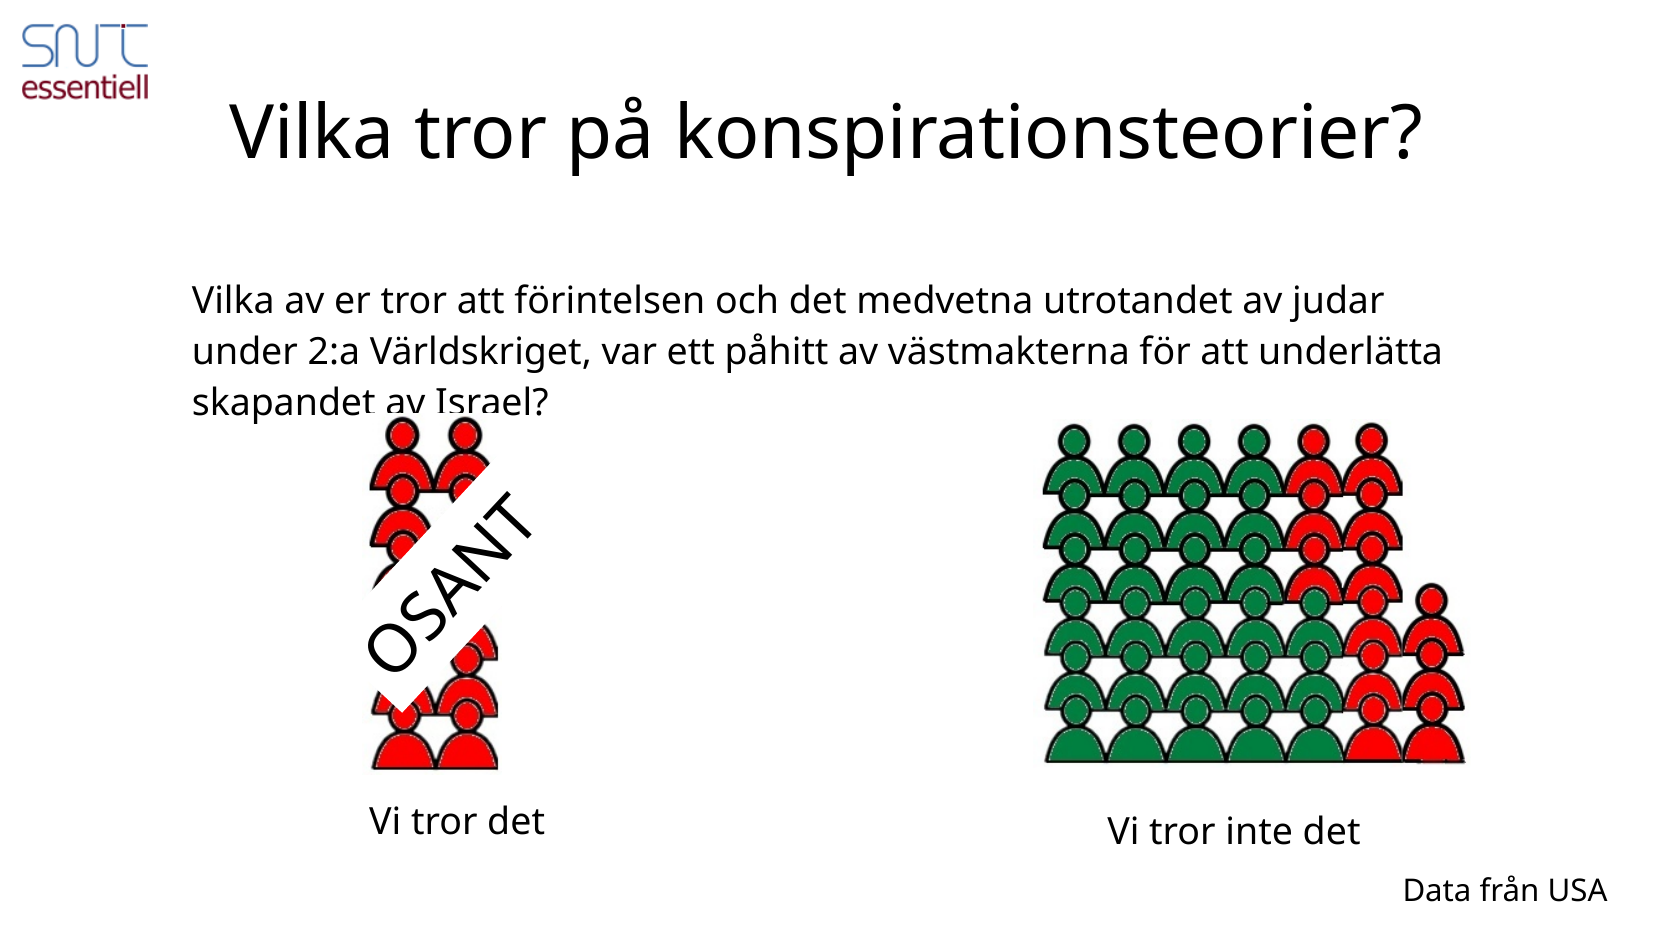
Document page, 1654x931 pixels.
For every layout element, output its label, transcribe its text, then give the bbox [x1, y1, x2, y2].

picture [1033, 419, 1471, 768]
text_box Vi tror det [354, 787, 591, 852]
text_box Data från USA [1387, 860, 1625, 916]
text_box Vi tror inte det [1092, 797, 1388, 862]
text_box OSANT [324, 446, 580, 709]
title Vilka tror på konspirationsteorier? [82, 51, 1571, 207]
text_box Vilka av er tror att förintelsen och det medvetna utrotandet av judar under 2:a Världskriget, var ett påhitt av västmakterna för att underlätta skapandet av Israel? [177, 265, 1477, 430]
picture [362, 607, 502, 775]
picture [362, 413, 502, 599]
picture [22, 0, 148, 125]
